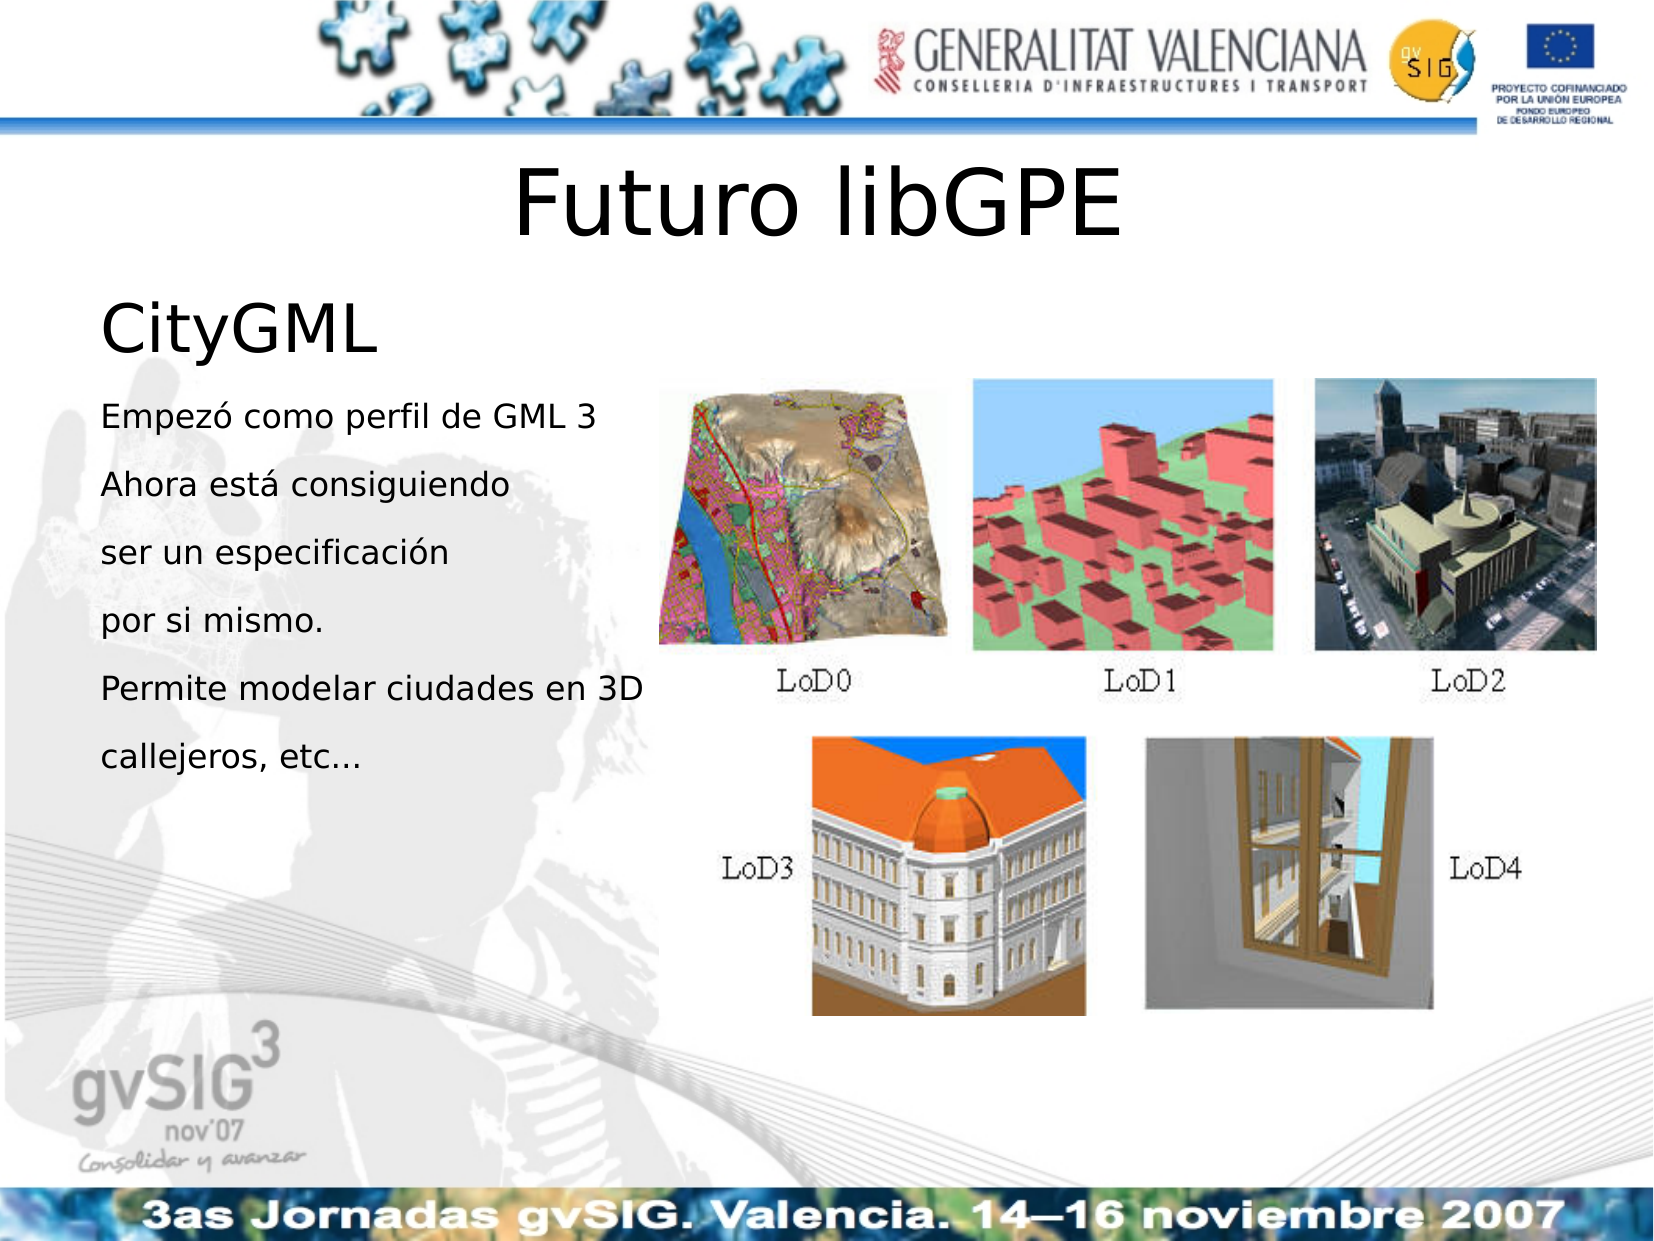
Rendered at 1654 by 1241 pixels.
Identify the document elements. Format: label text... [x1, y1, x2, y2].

title Futuro libGPE [75, 107, 1563, 301]
picture [0, 0, 1654, 1241]
list CityGML Empezó como perfil de GML 3 Ahora está consiguiendo ser un especificación por si mismo. Permite modelar ciudades en 3D callejeros, etc... [82, 290, 1571, 1095]
